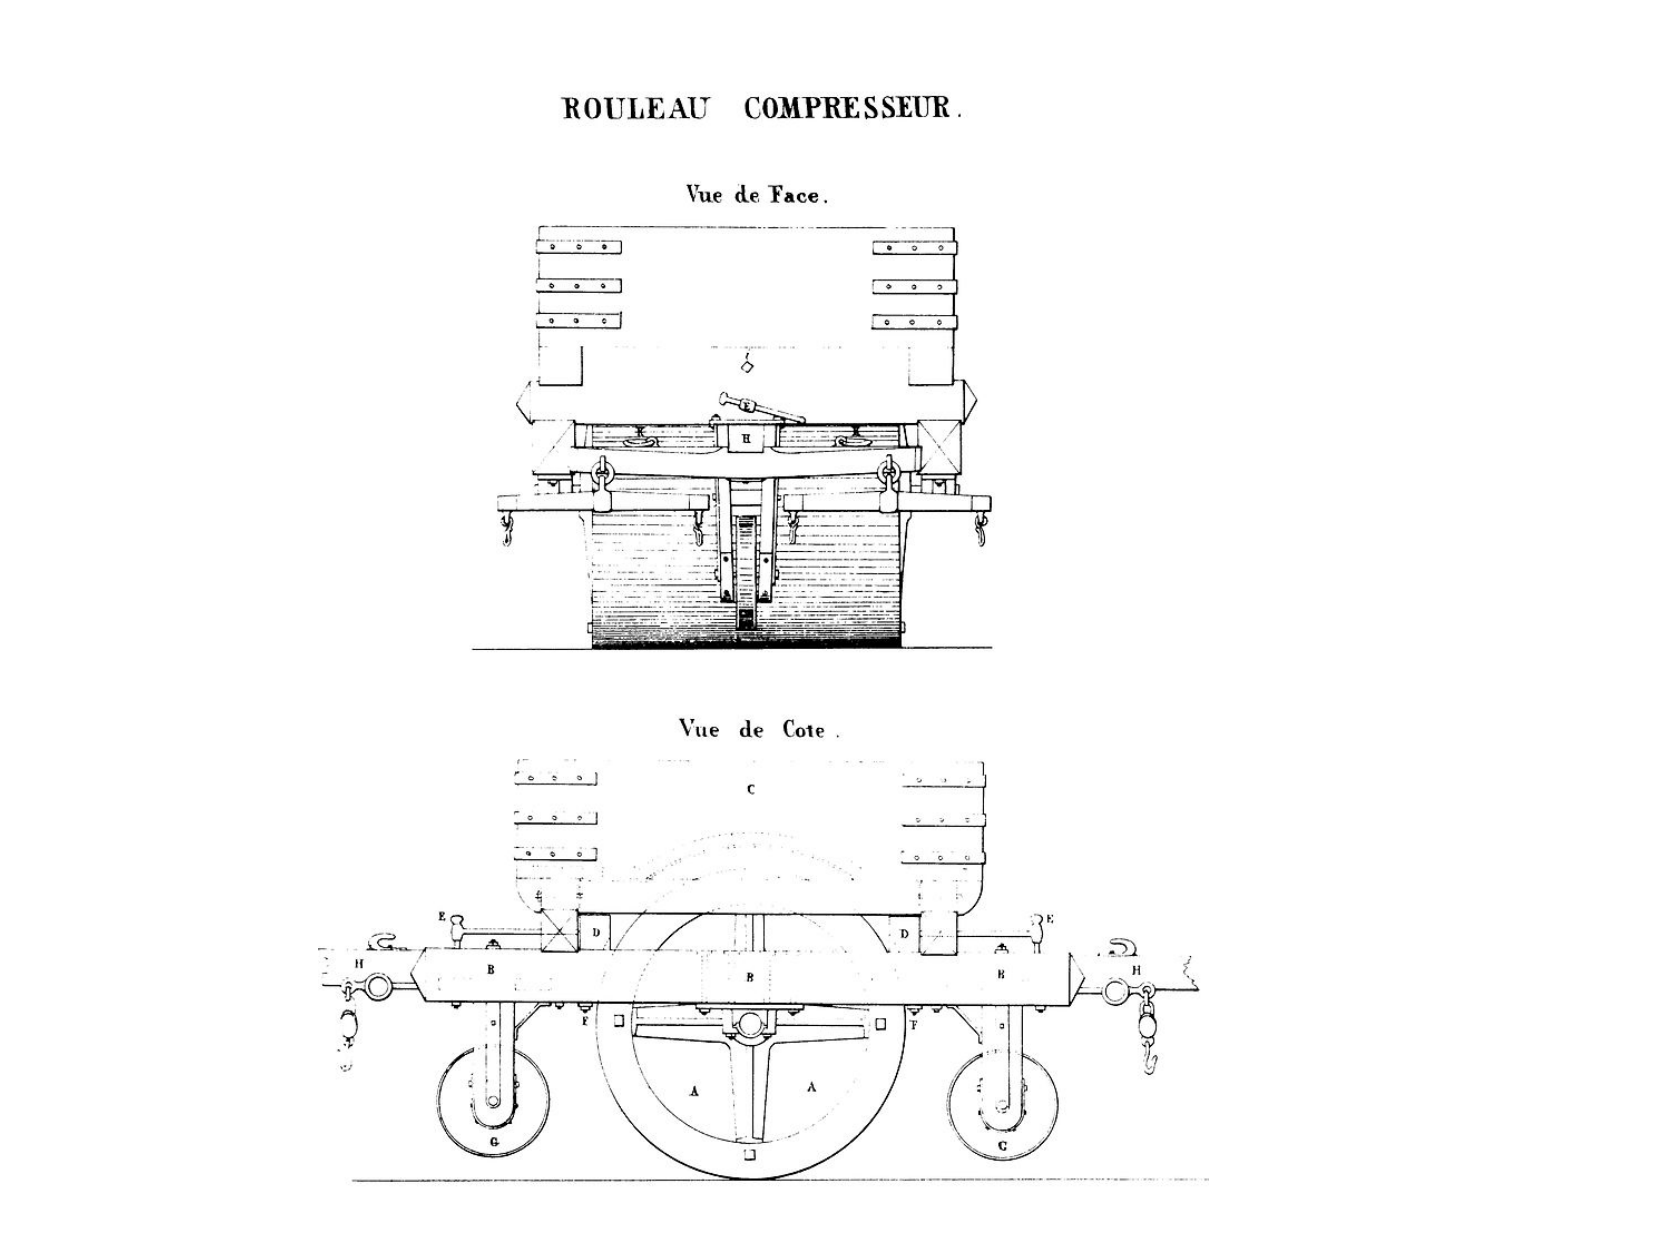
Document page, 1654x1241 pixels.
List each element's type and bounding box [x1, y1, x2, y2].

picture [318, 47, 1209, 1193]
